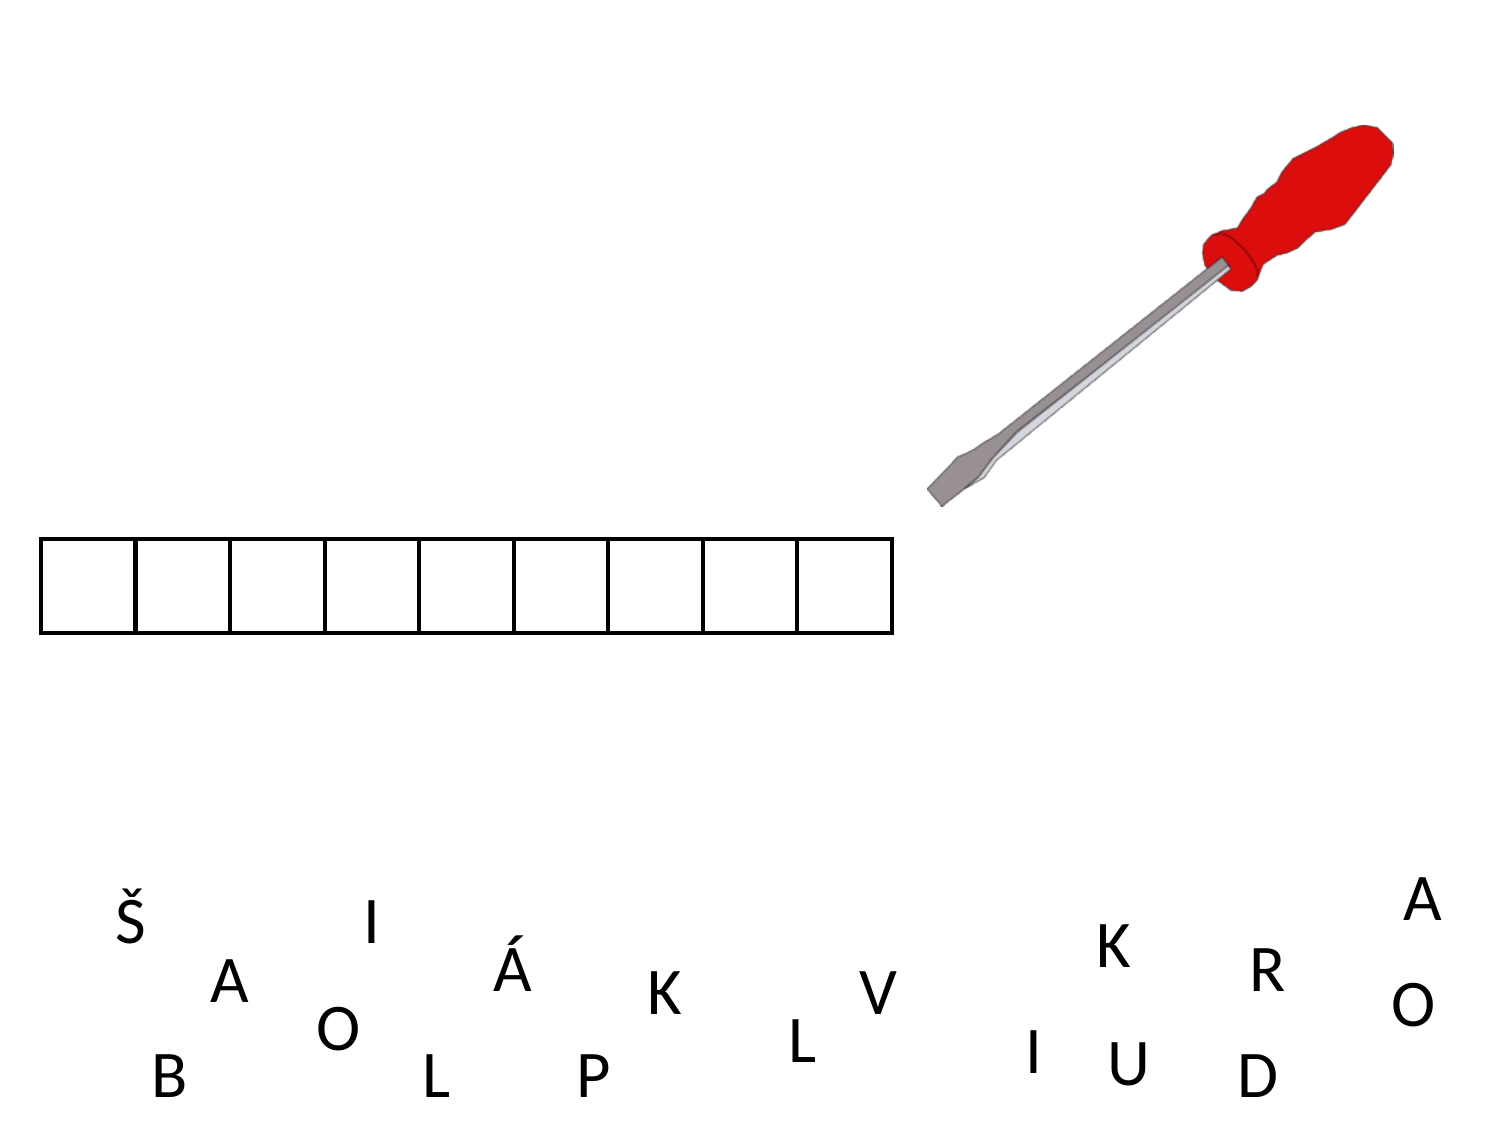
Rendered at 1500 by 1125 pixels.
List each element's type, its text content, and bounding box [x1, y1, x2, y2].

text_box K [1081, 893, 1146, 989]
text_box U [1092, 1011, 1166, 1107]
text_box L [774, 987, 832, 1084]
text_box K [632, 940, 697, 1036]
text_box Š [100, 869, 162, 965]
text_box A [195, 928, 264, 1025]
text_box R [1234, 916, 1301, 1013]
text_box I [1010, 999, 1057, 1095]
text_box L [408, 1023, 466, 1119]
text_box B [136, 1023, 203, 1119]
text_box [41, 538, 892, 634]
text_box I [348, 869, 396, 965]
text_box A [1388, 846, 1457, 942]
text_box V [845, 940, 913, 1036]
text_box O [301, 976, 376, 1072]
picture [927, 125, 1394, 507]
text_box Á [478, 916, 548, 1013]
text_box O [1376, 952, 1451, 1048]
text_box D [1222, 1023, 1294, 1119]
text_box P [561, 1023, 626, 1119]
